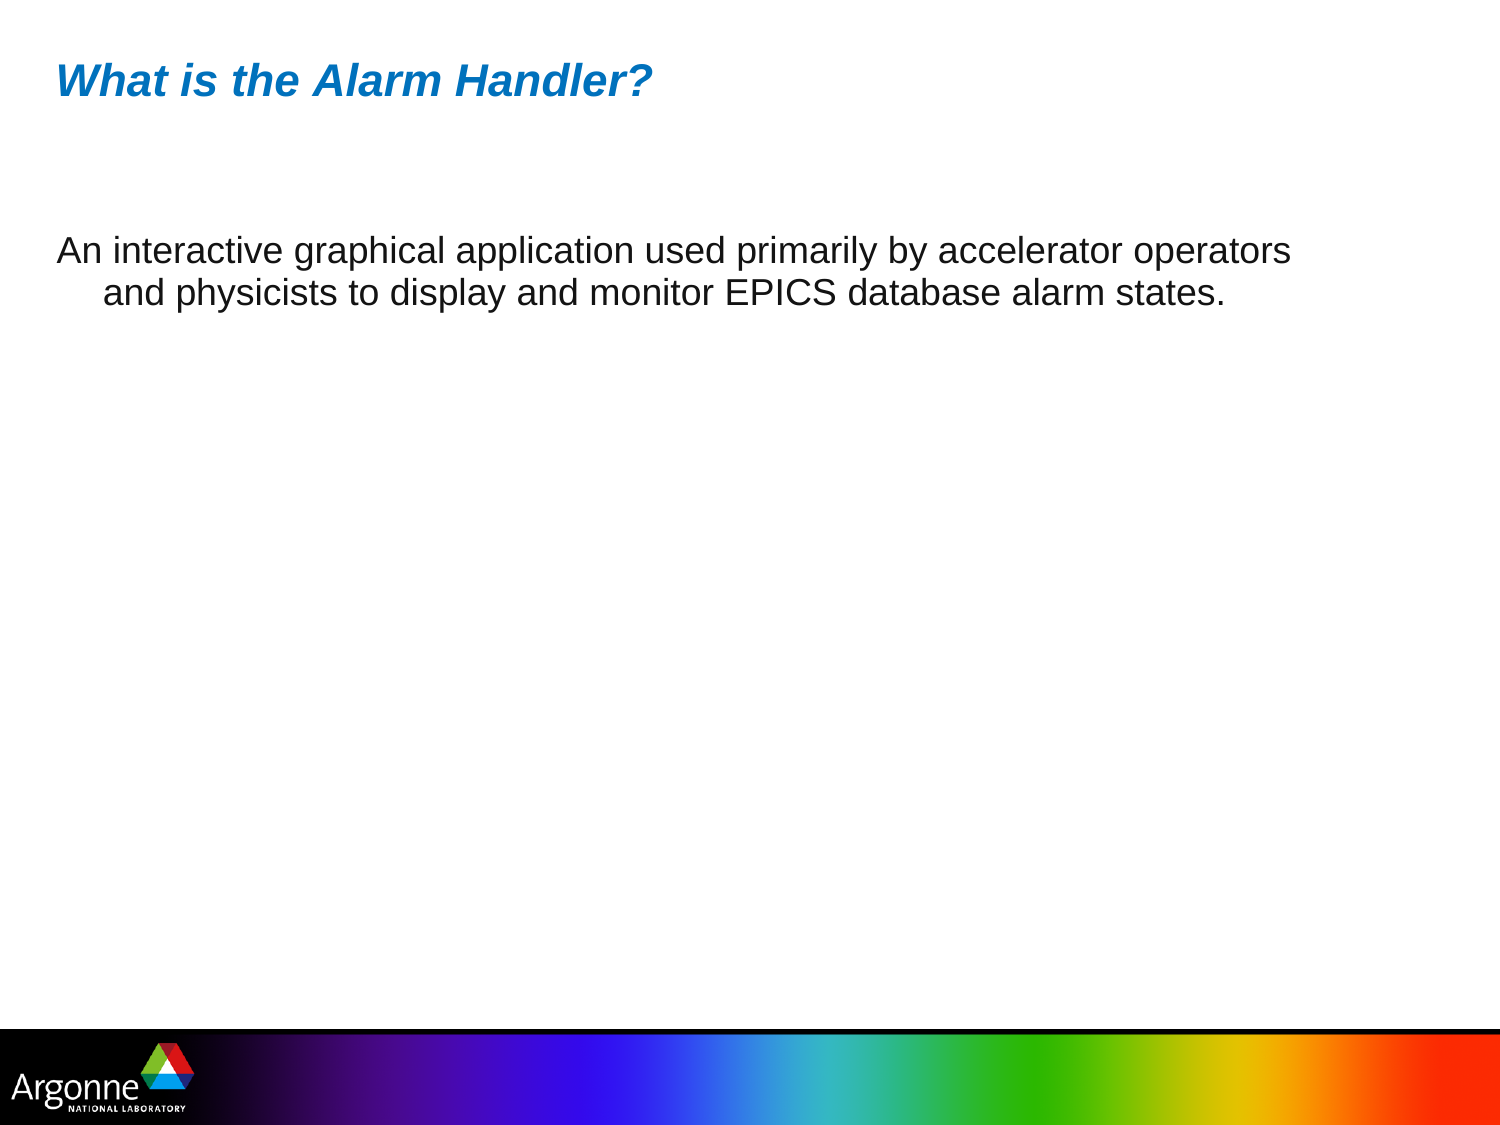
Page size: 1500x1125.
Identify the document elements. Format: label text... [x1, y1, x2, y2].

title What is the Alarm Handler? [55, 48, 1361, 118]
picture [0, 1029, 1500, 1125]
list An interactive graphical application used primarily by accelerator operators and physicists to display and monitor EPICS database alarm states. [56, 229, 1359, 725]
